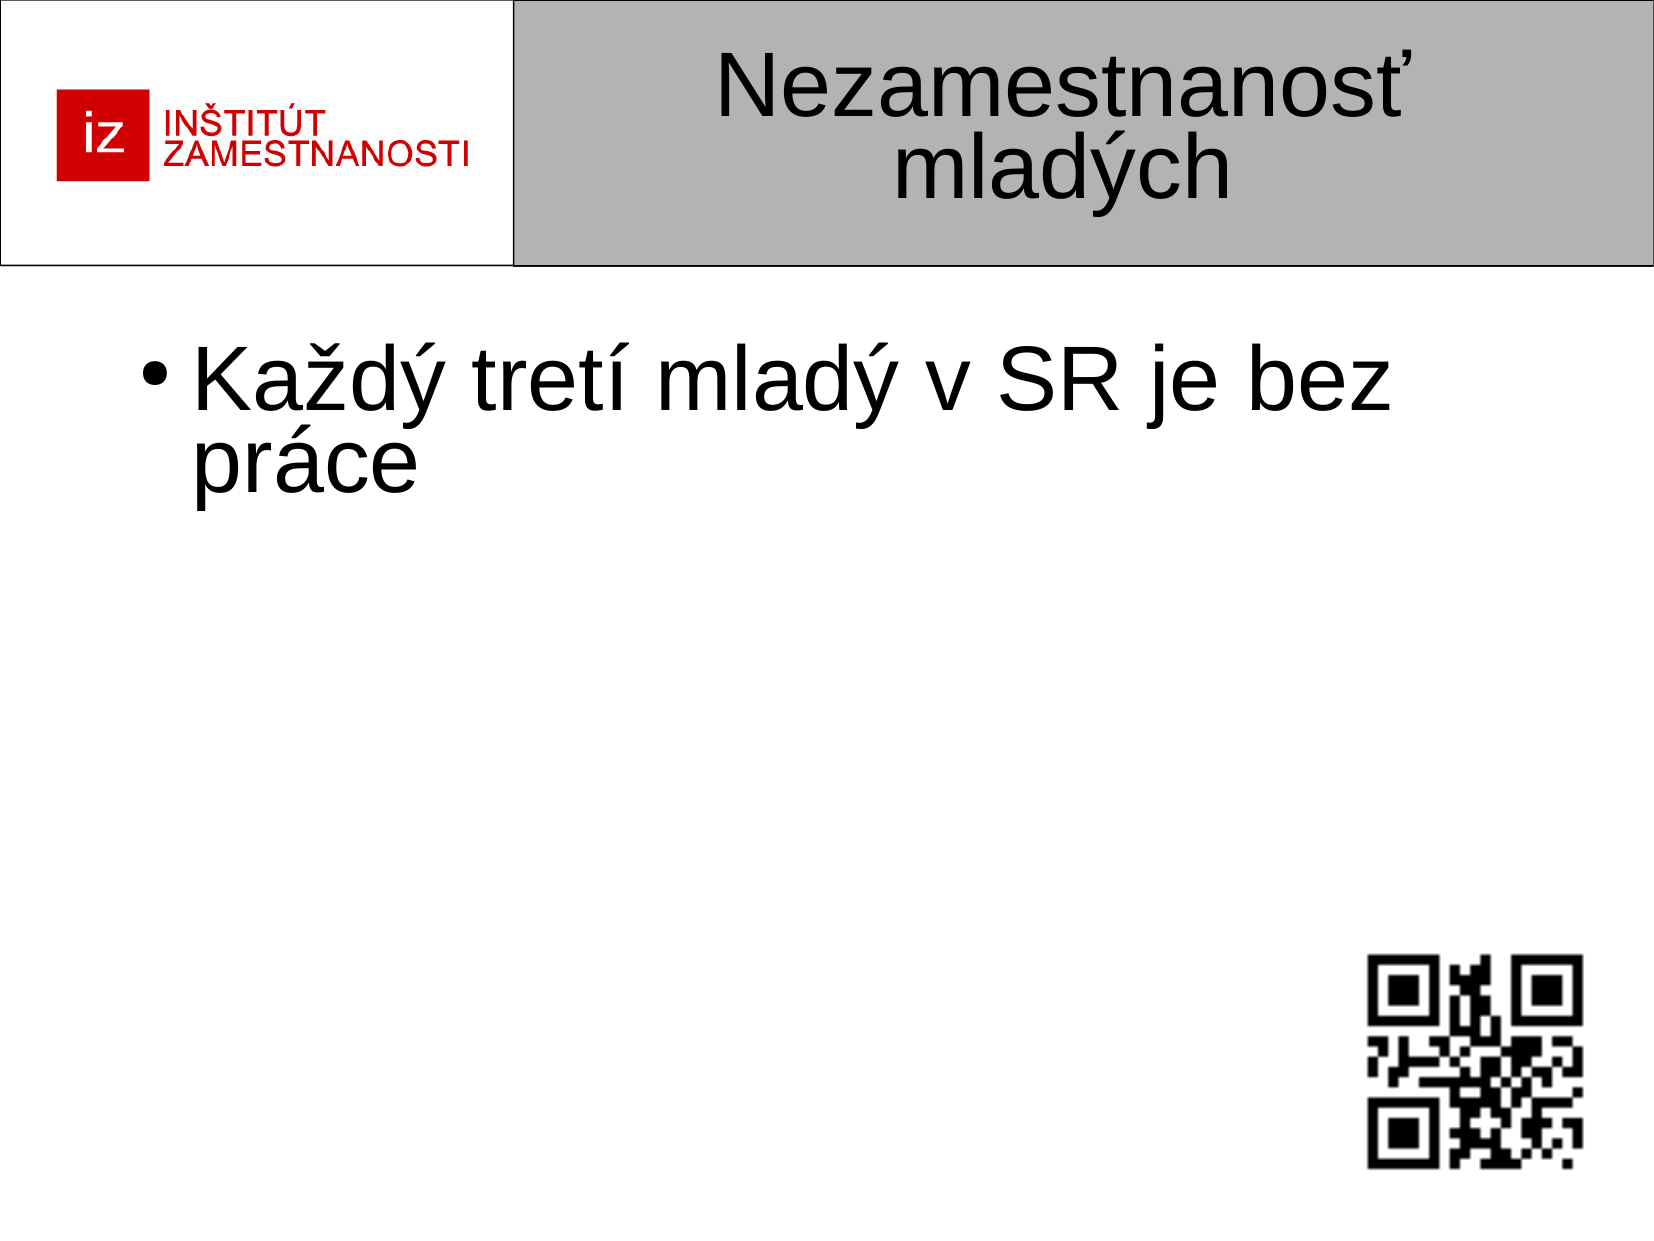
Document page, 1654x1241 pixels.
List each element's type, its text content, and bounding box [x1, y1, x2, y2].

list Každý tretí mladý v SR je bez práce [121, 344, 1534, 1127]
picture [1328, 915, 1625, 1211]
picture [5, 8, 513, 257]
text_box [0, 0, 1654, 266]
title Nezamestnanosť mladých [561, 29, 1565, 237]
